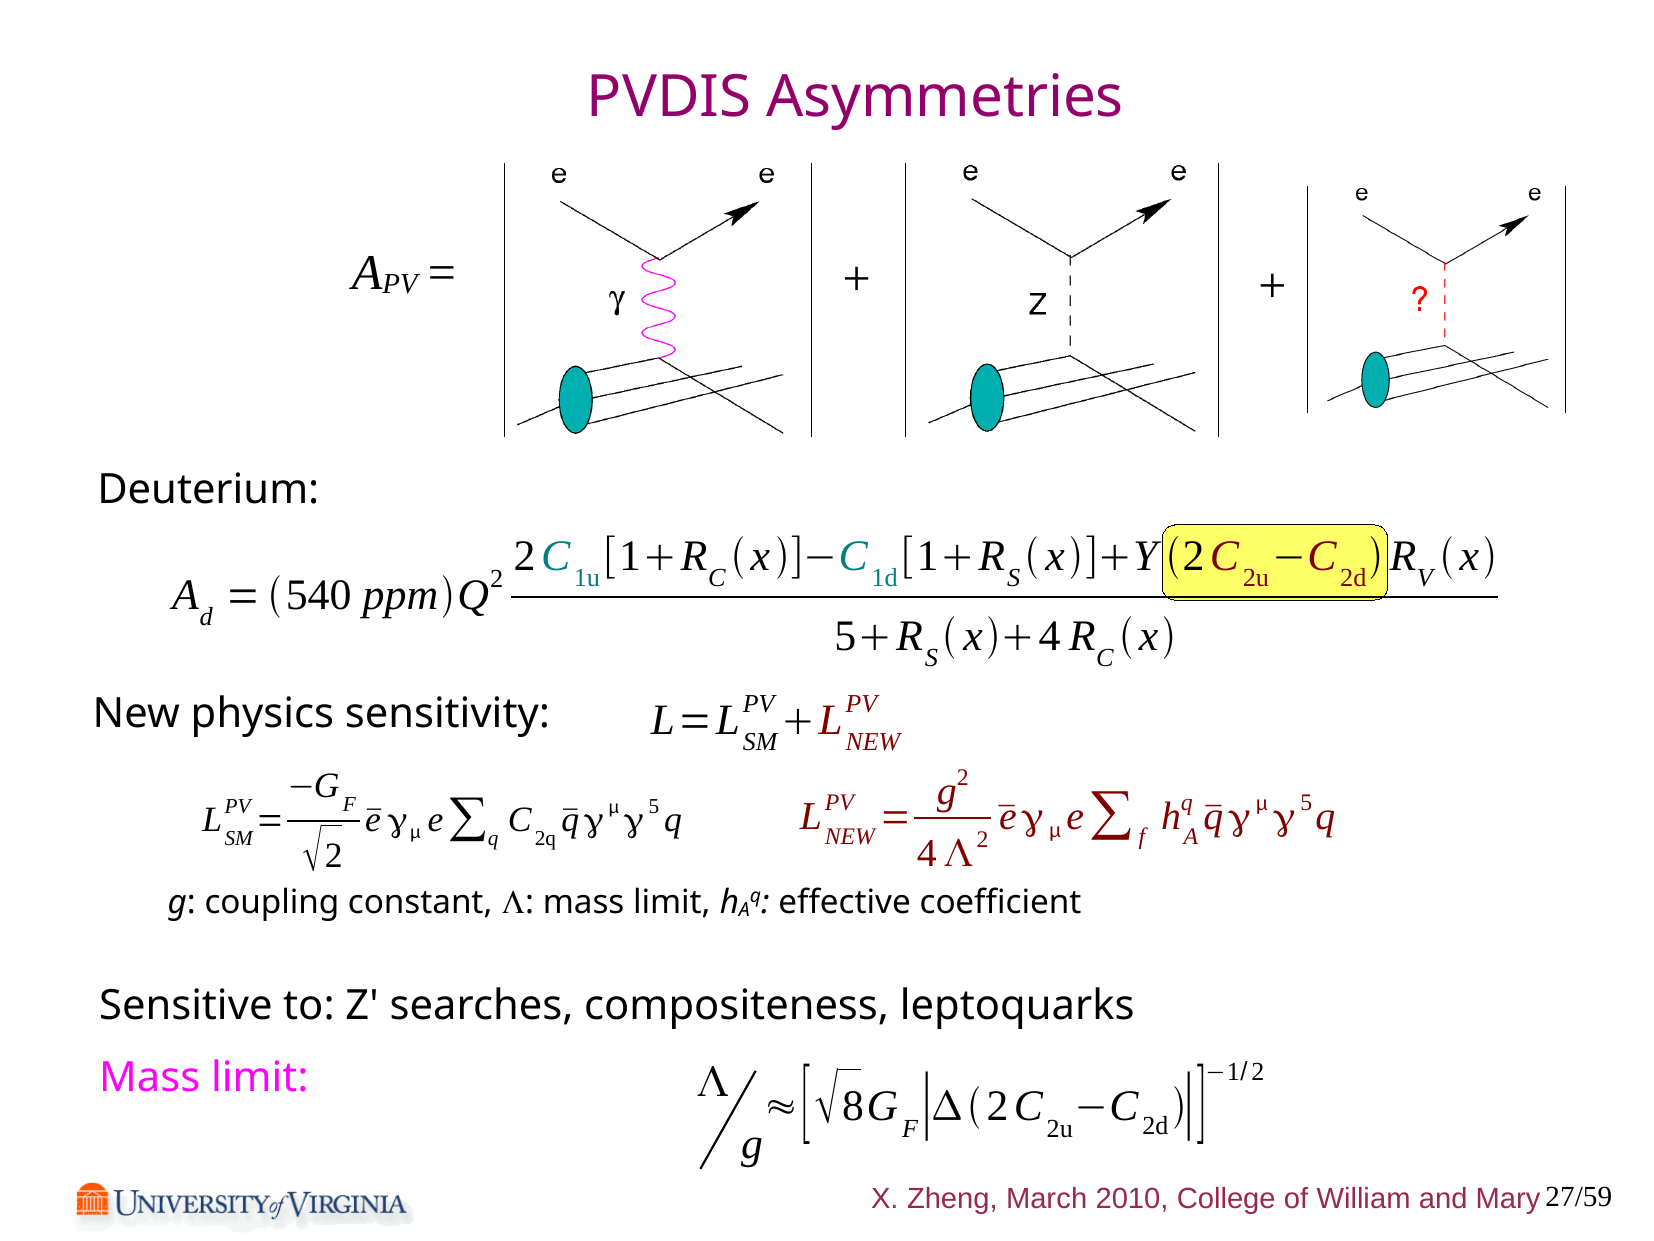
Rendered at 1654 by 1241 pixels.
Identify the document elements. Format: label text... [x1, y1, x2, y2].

chart [686, 1114, 1275, 1171]
picture [1326, 186, 1551, 410]
chart [162, 521, 1506, 674]
chart [191, 747, 1346, 877]
text_box g: coupling constant, L: mass limit, hAq: effective coefficient [149, 877, 1388, 946]
list Deuterium: [79, 458, 1478, 522]
picture [928, 163, 1199, 434]
picture [53, 1165, 427, 1241]
text_box + [1237, 258, 1334, 353]
list Sensitive to: Z' searches, compositeness, leptoquarks Mass limit: [80, 974, 1575, 1114]
list New physics sensitivity: [74, 682, 1473, 747]
picture [516, 165, 787, 436]
text_box APV = [334, 244, 463, 331]
title PVDIS Asymmetries [149, 38, 1561, 150]
text_box + [821, 250, 871, 321]
